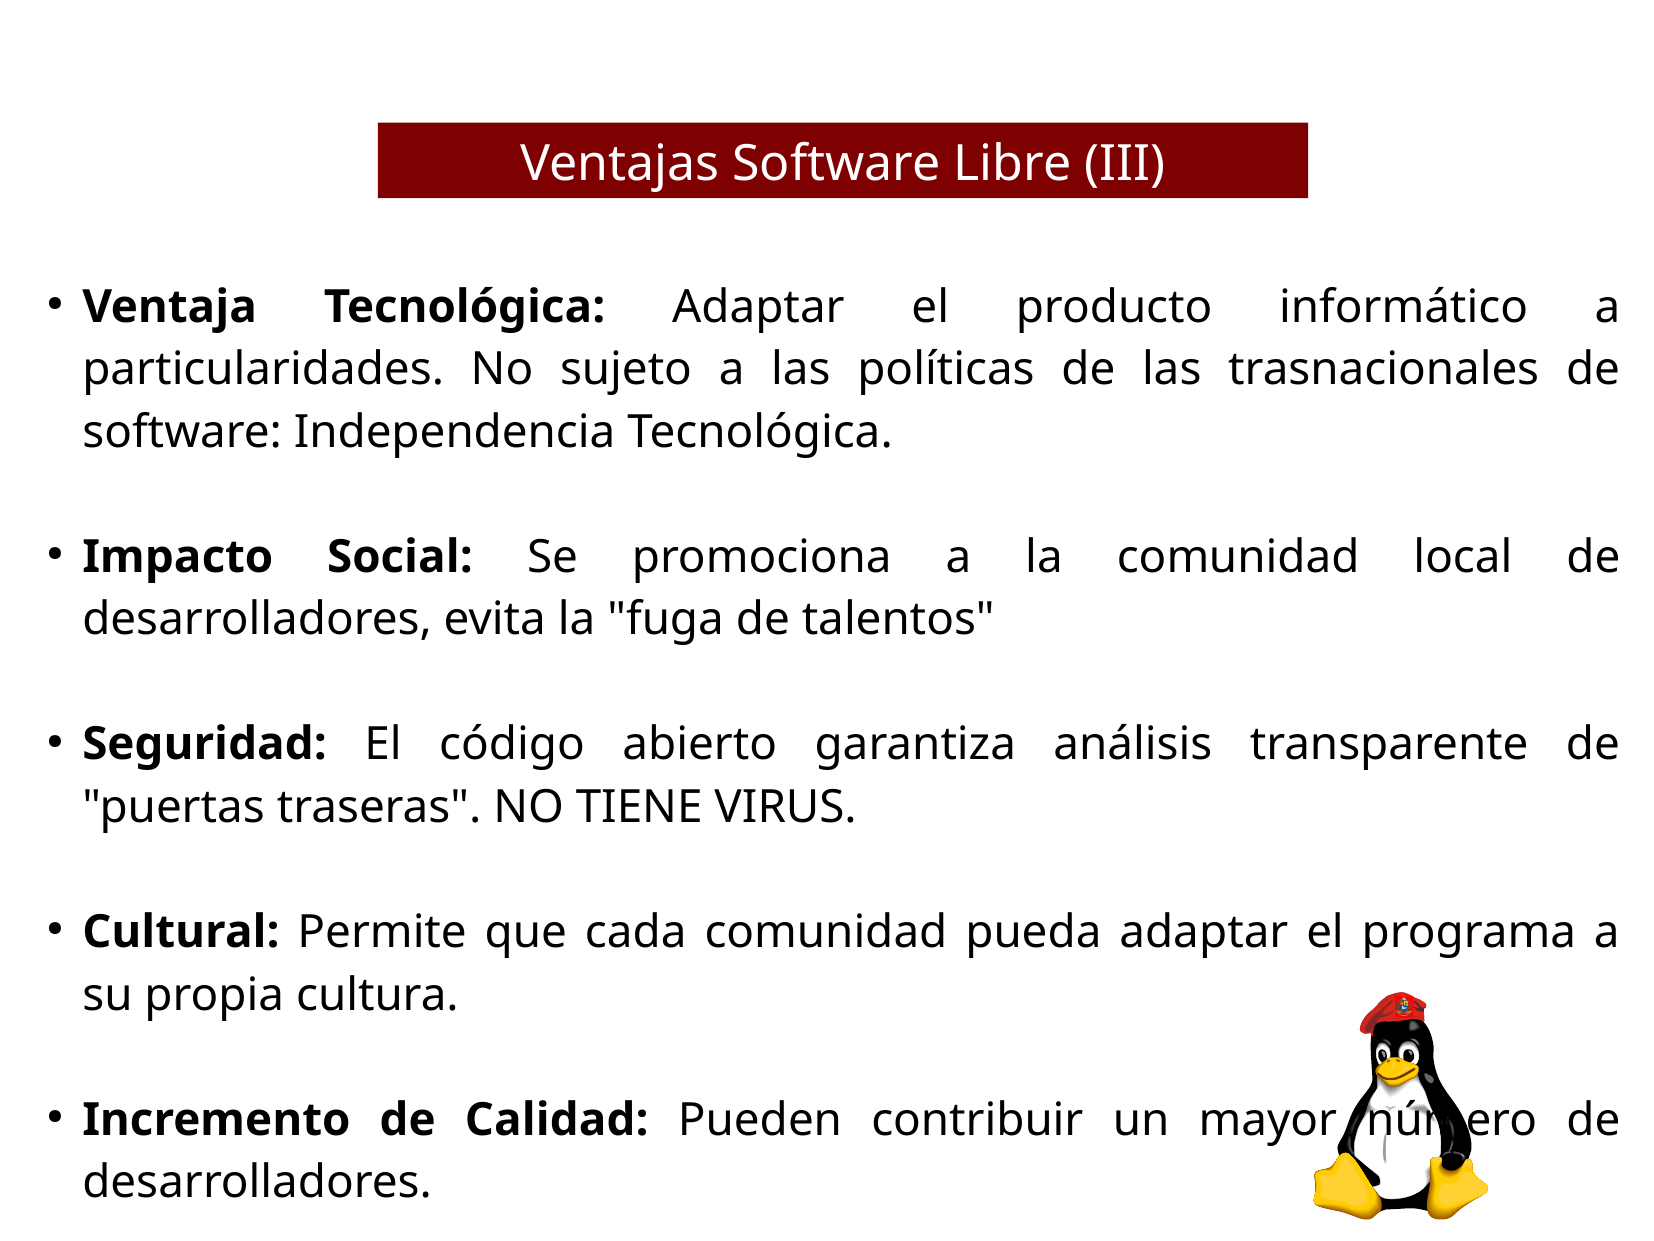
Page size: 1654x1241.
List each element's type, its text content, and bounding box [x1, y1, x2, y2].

picture [1313, 1039, 1488, 1220]
text_box Ventaja Tecnológica: Adaptar el producto informático a particularidades. No sujeto a las políticas de las trasnacionales de software: Independencia Tecnológica. Impacto Social: Se promociona a la comunidad local de desarrolladores, evita la "fuga de talentos" Seguridad: El código abierto garantiza análisis transparente de "puertas traseras". NO TIENE VIRUS. Cultural: Permite que cada comunidad pueda adaptar el programa a su propia cultura. Incremento de Calidad: Pueden contribuir un mayor número de desarrolladores. [32, 265, 1636, 1039]
picture [1472, 1113, 1484, 1120]
text_box Ventajas Software Libre (III) [377, 122, 1309, 199]
